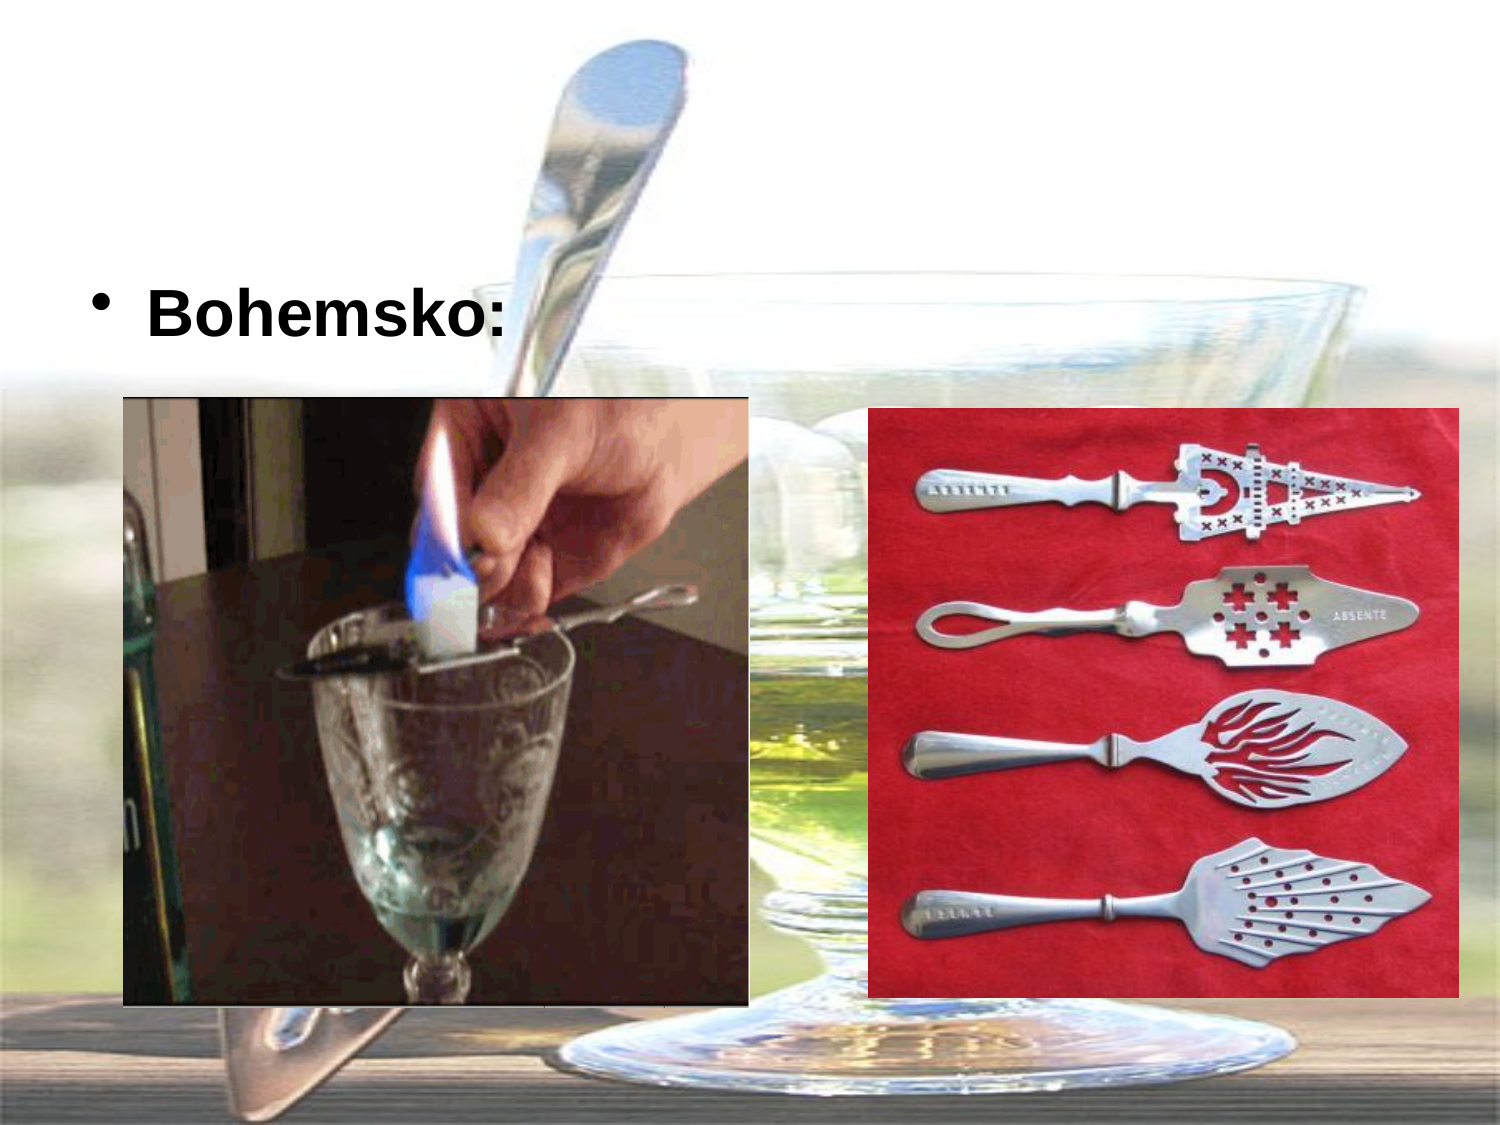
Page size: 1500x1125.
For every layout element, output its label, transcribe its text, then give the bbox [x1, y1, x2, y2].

list Bohemsko: [75, 262, 1425, 1005]
picture [0, 0, 1500, 1125]
